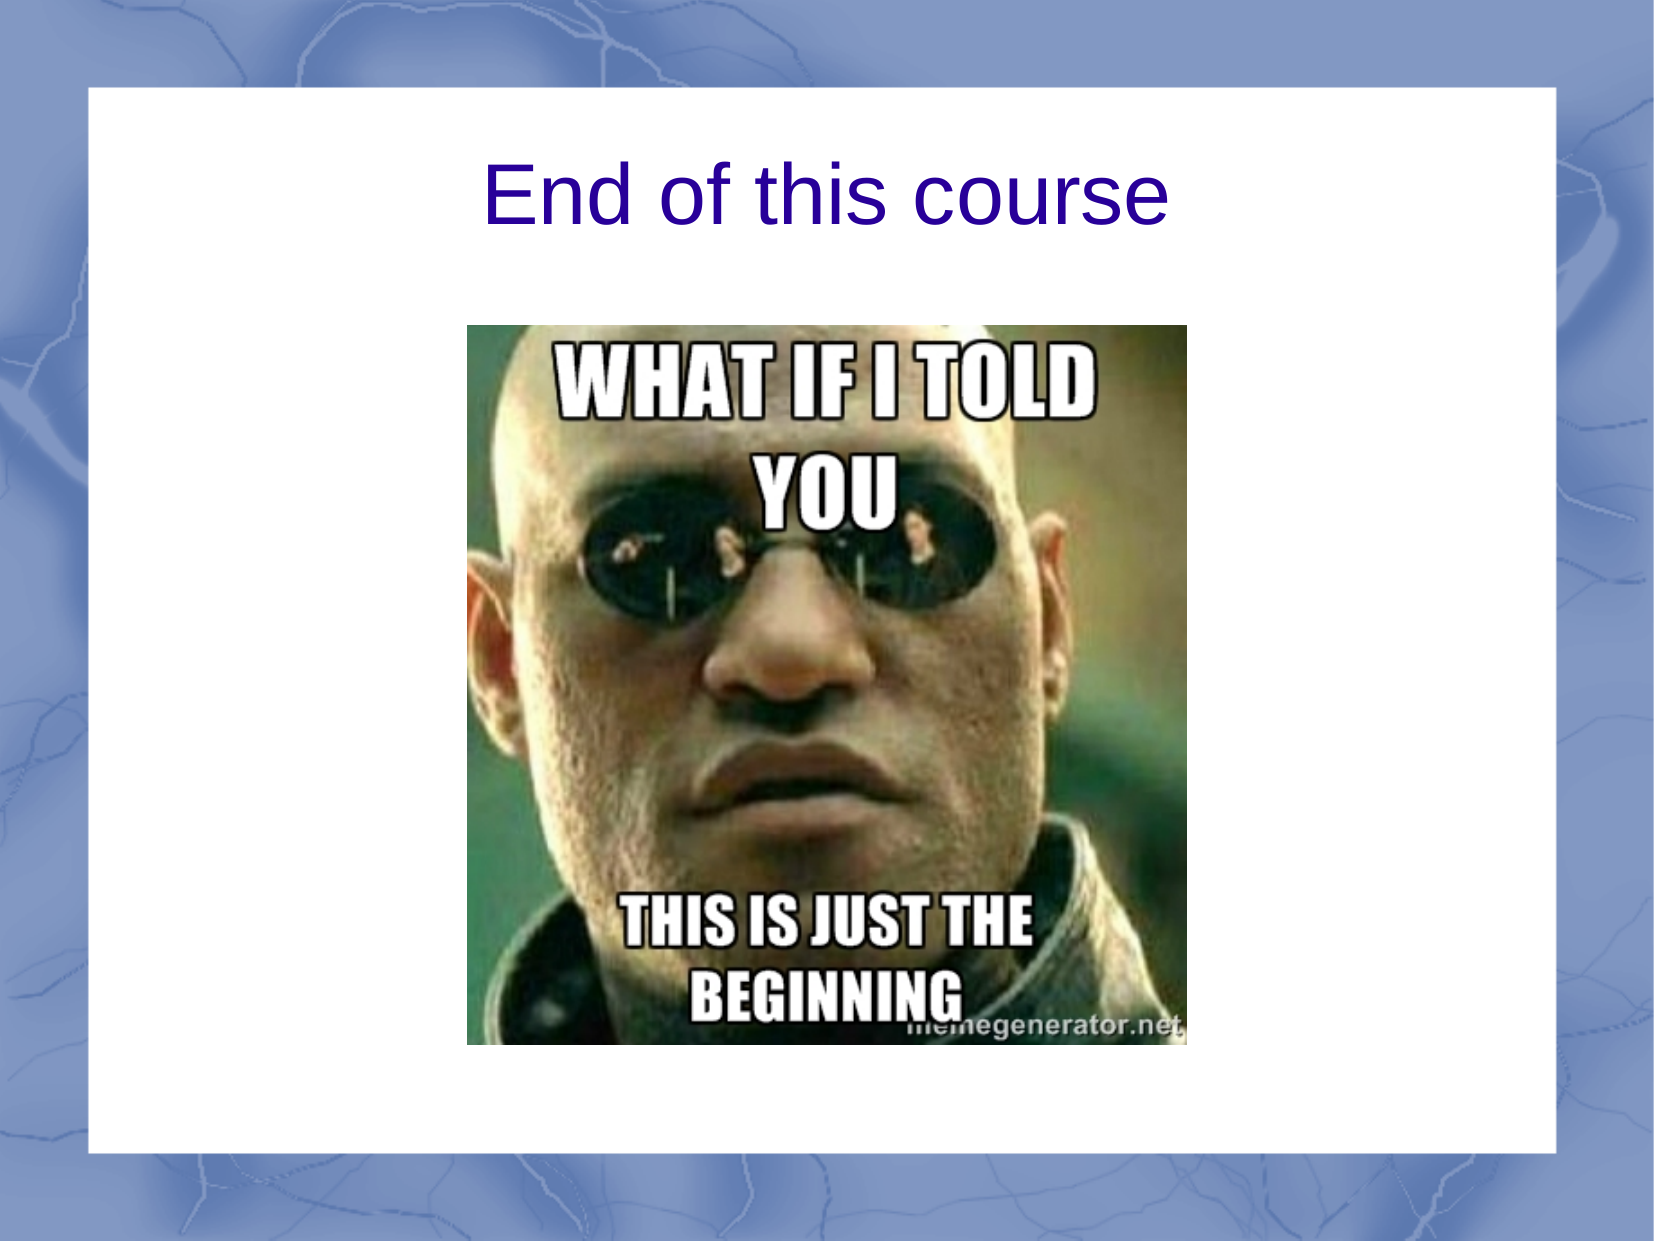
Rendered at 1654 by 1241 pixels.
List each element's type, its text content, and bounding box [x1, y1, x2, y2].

title End of this course [118, 90, 1536, 298]
picture [0, 0, 1654, 1241]
